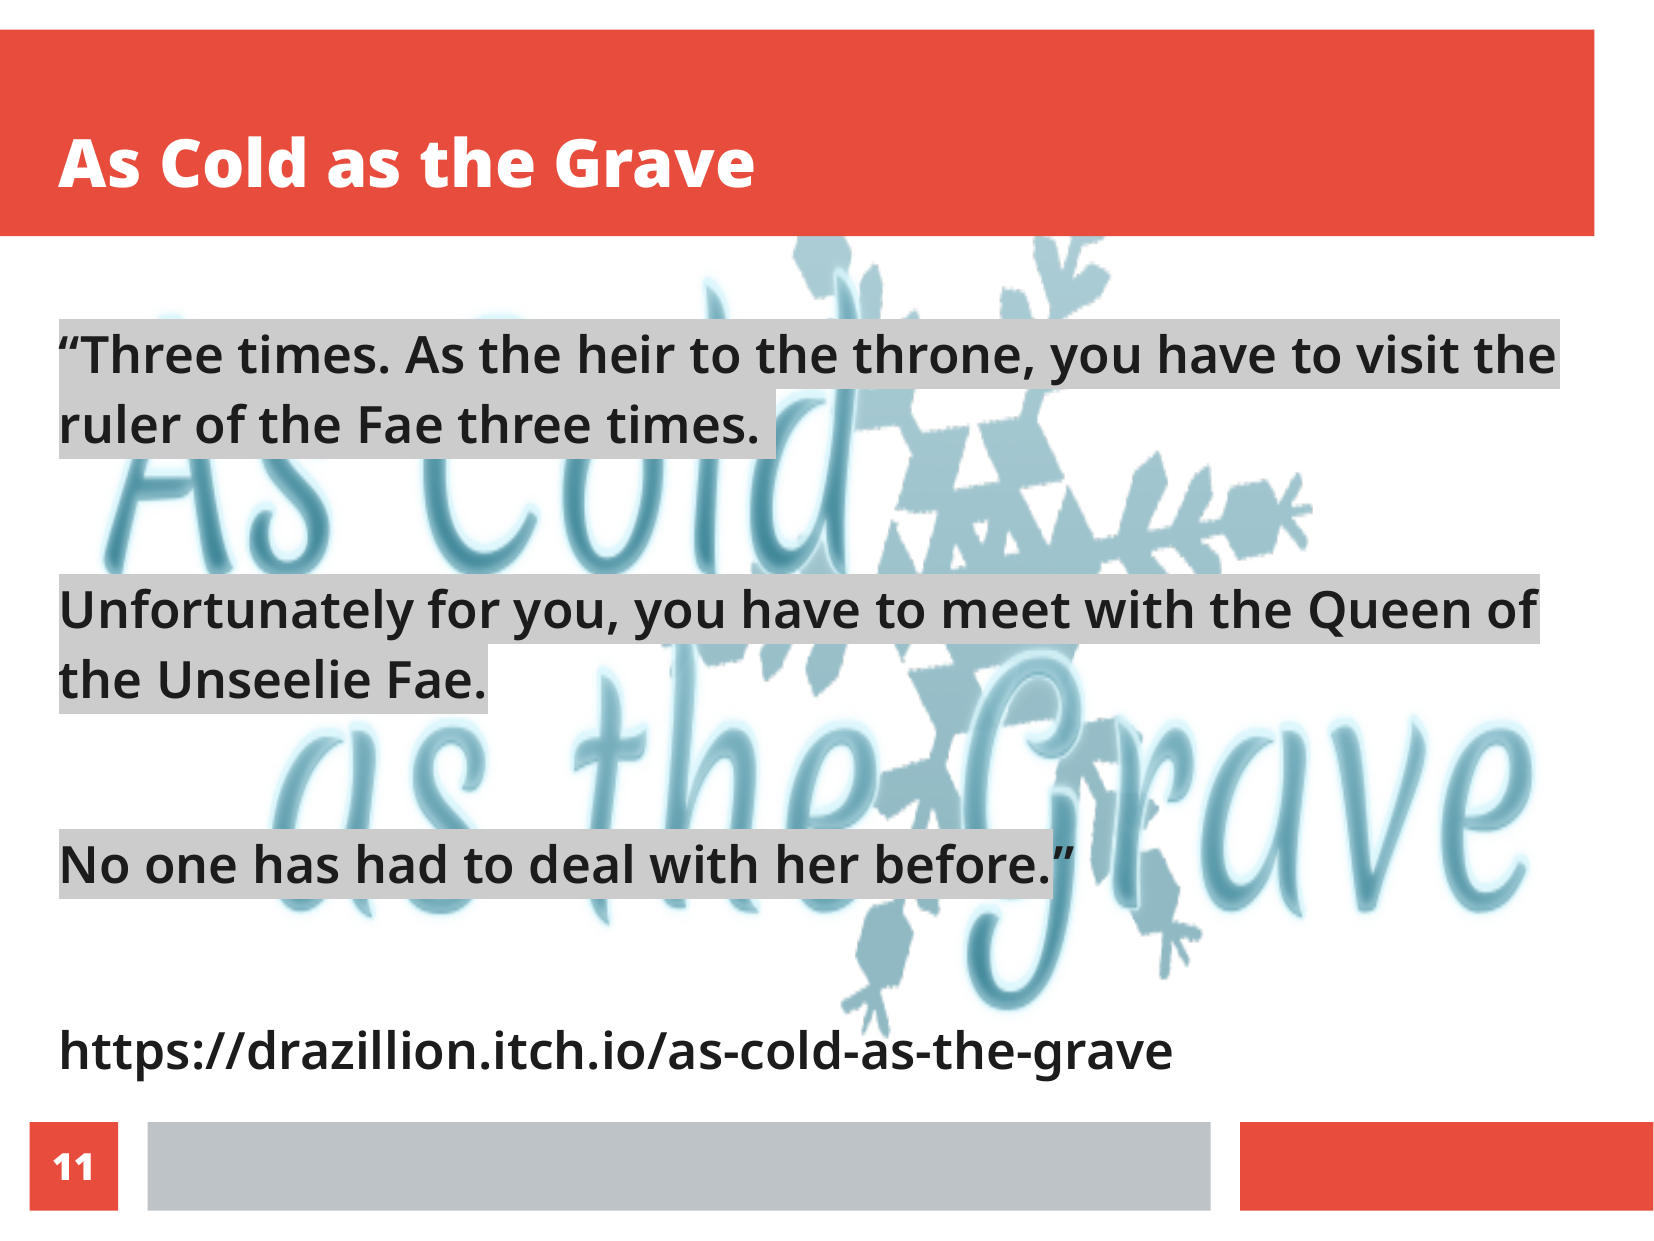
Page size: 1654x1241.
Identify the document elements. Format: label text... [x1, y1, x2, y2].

picture [0, 0, 1654, 1241]
title As Cold as the Grave [59, 59, 1595, 207]
list “Three times. As the heir to the throne, you have to visit the ruler of the Fae three times. Unfortunately for you, you have to meet with the Queen of the Unseelie Fae. No one has had to deal with her before.” https://drazillion.itch.io/as-cold-as-the-grave [59, 318, 1565, 1087]
